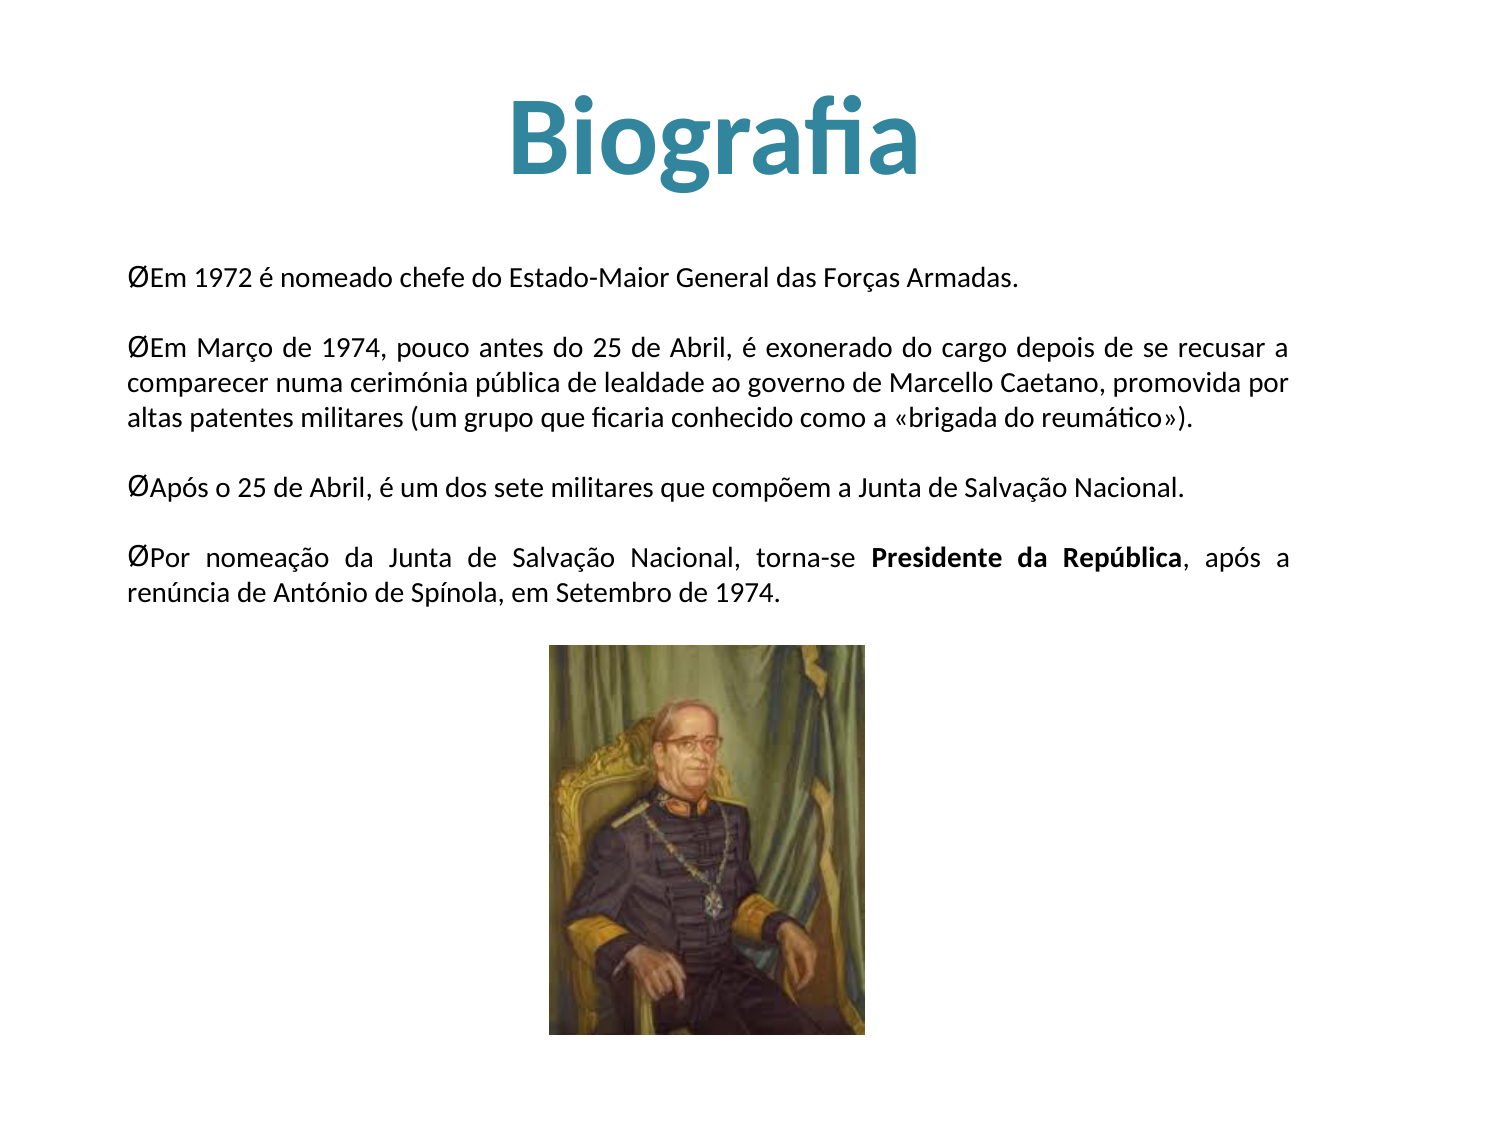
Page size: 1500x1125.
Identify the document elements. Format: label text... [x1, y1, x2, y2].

text_box Em 1972 é nomeado chefe do Estado-Maior General das Forças Armadas. Em Março de 1974, pouco antes do 25 de Abril, é exonerado do cargo depois de se recusar a comparecer numa cerimónia pública de lealdade ao governo de Marcello Caetano, promovida por altas patentes militares (um grupo que ficaria conhecido como a «brigada do reumático»). Após o 25 de Abril, é um dos sete militares que compõem a Junta de Salvação Nacional. Por nomeação da Junta de Salvação Nacional, torna-se Presidente da República, após a renúncia de António de Spínola, em Setembro de 1974. [112, 160, 1306, 666]
text_box Biografia [493, 55, 938, 205]
picture [549, 645, 865, 1035]
